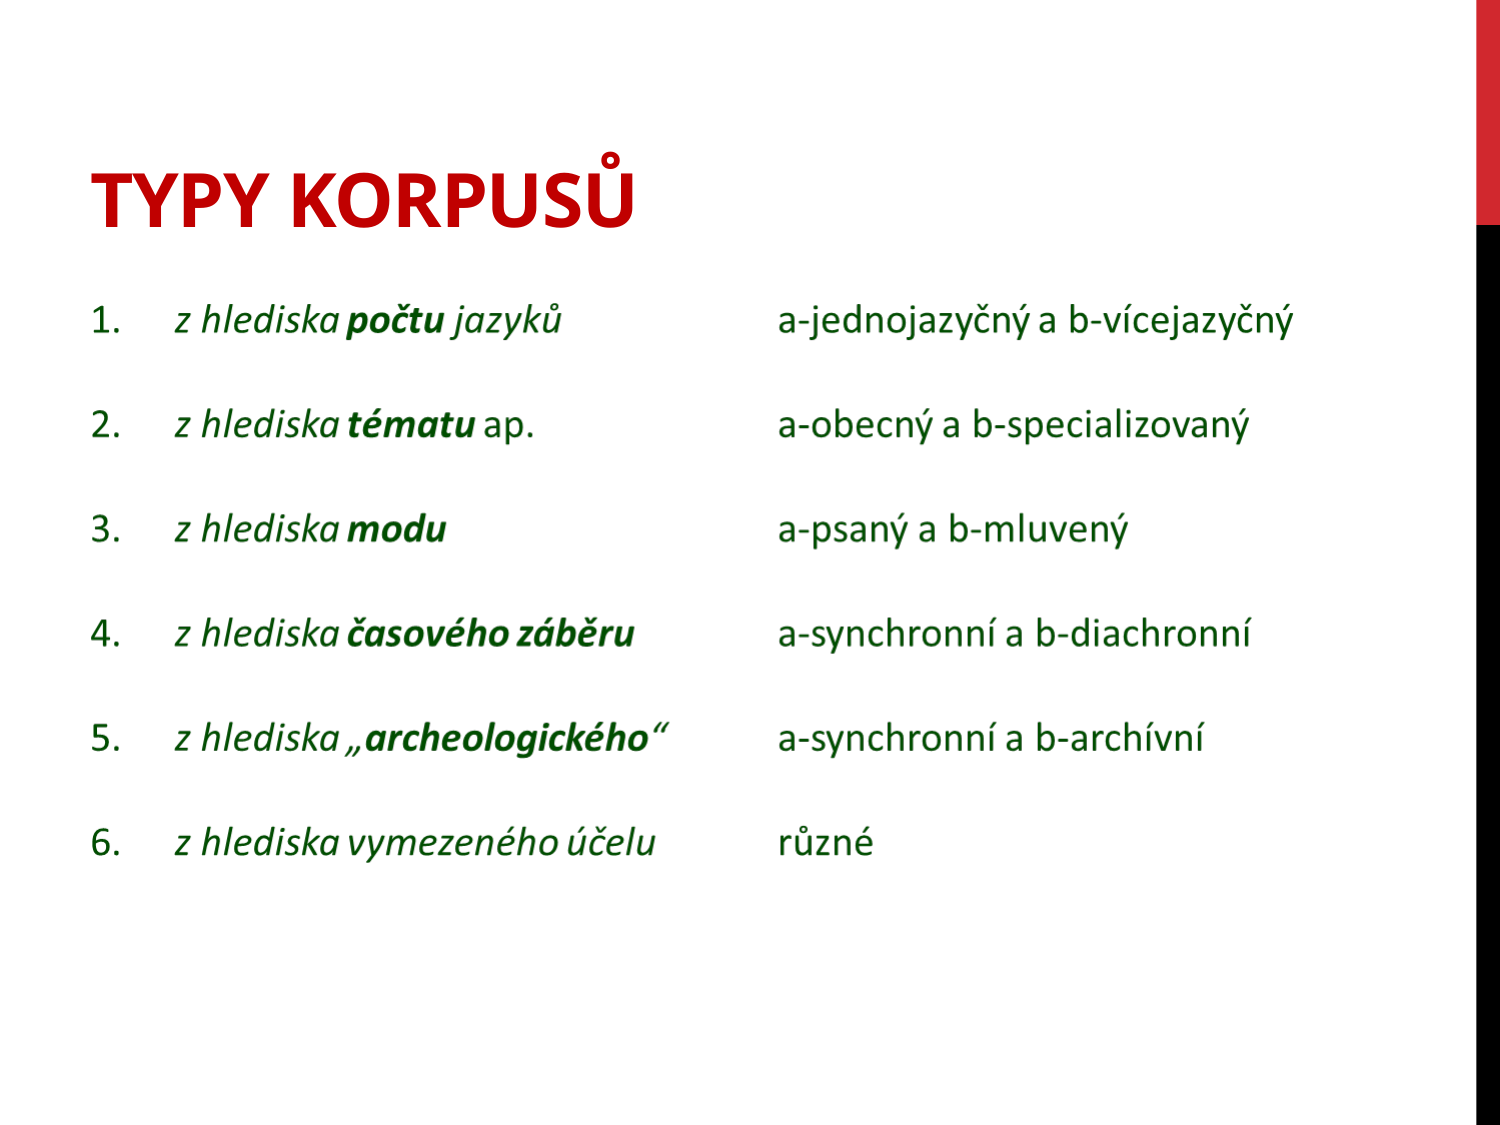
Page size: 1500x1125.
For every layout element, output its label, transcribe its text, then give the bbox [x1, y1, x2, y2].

title TYPY KORPUSŮ [75, 25, 1026, 251]
picture [75, 266, 1426, 894]
